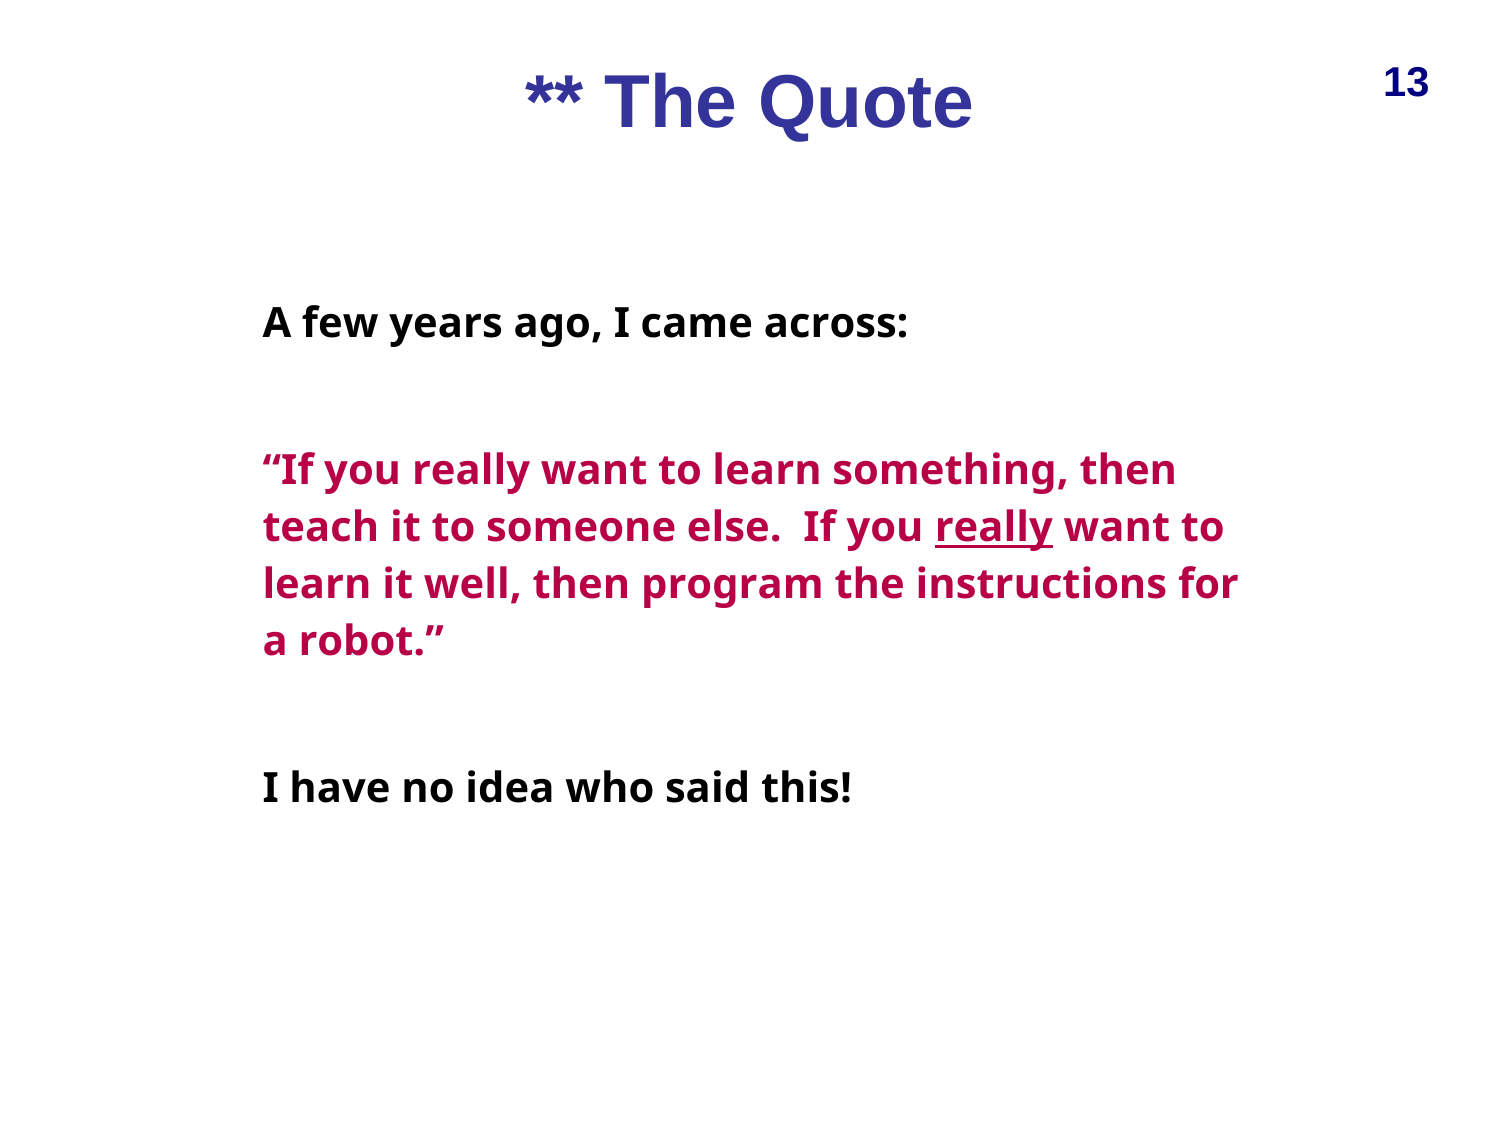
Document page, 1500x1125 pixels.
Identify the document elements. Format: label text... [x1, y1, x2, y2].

subtitle A few years ago, I came across: “If you really want to learn something, then teach it to someone else. If you really want to learn it well, then program the instructions for a robot.” I have no idea who said this! [262, 262, 1276, 846]
title ** The Quote [75, 52, 1426, 150]
text_box 13 [1350, 47, 1463, 113]
